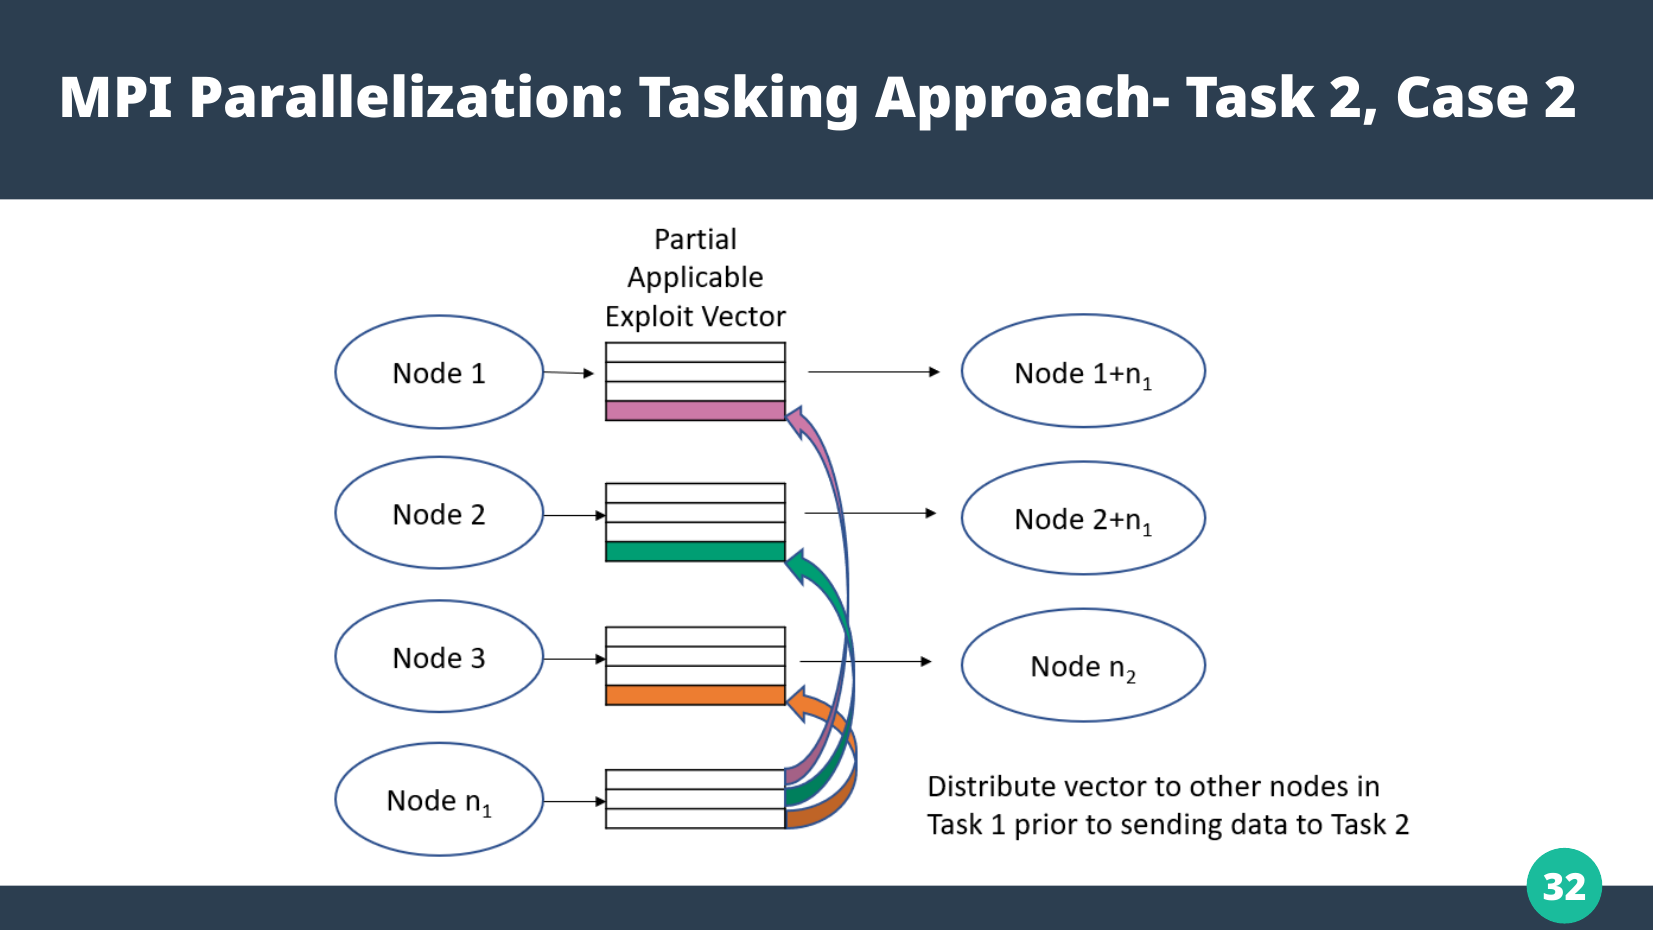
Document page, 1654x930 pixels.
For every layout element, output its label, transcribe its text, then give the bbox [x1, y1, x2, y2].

title MPI Parallelization: Tasking Approach- Task 2, Case 2 [58, 36, 1594, 155]
picture [319, 210, 1426, 864]
